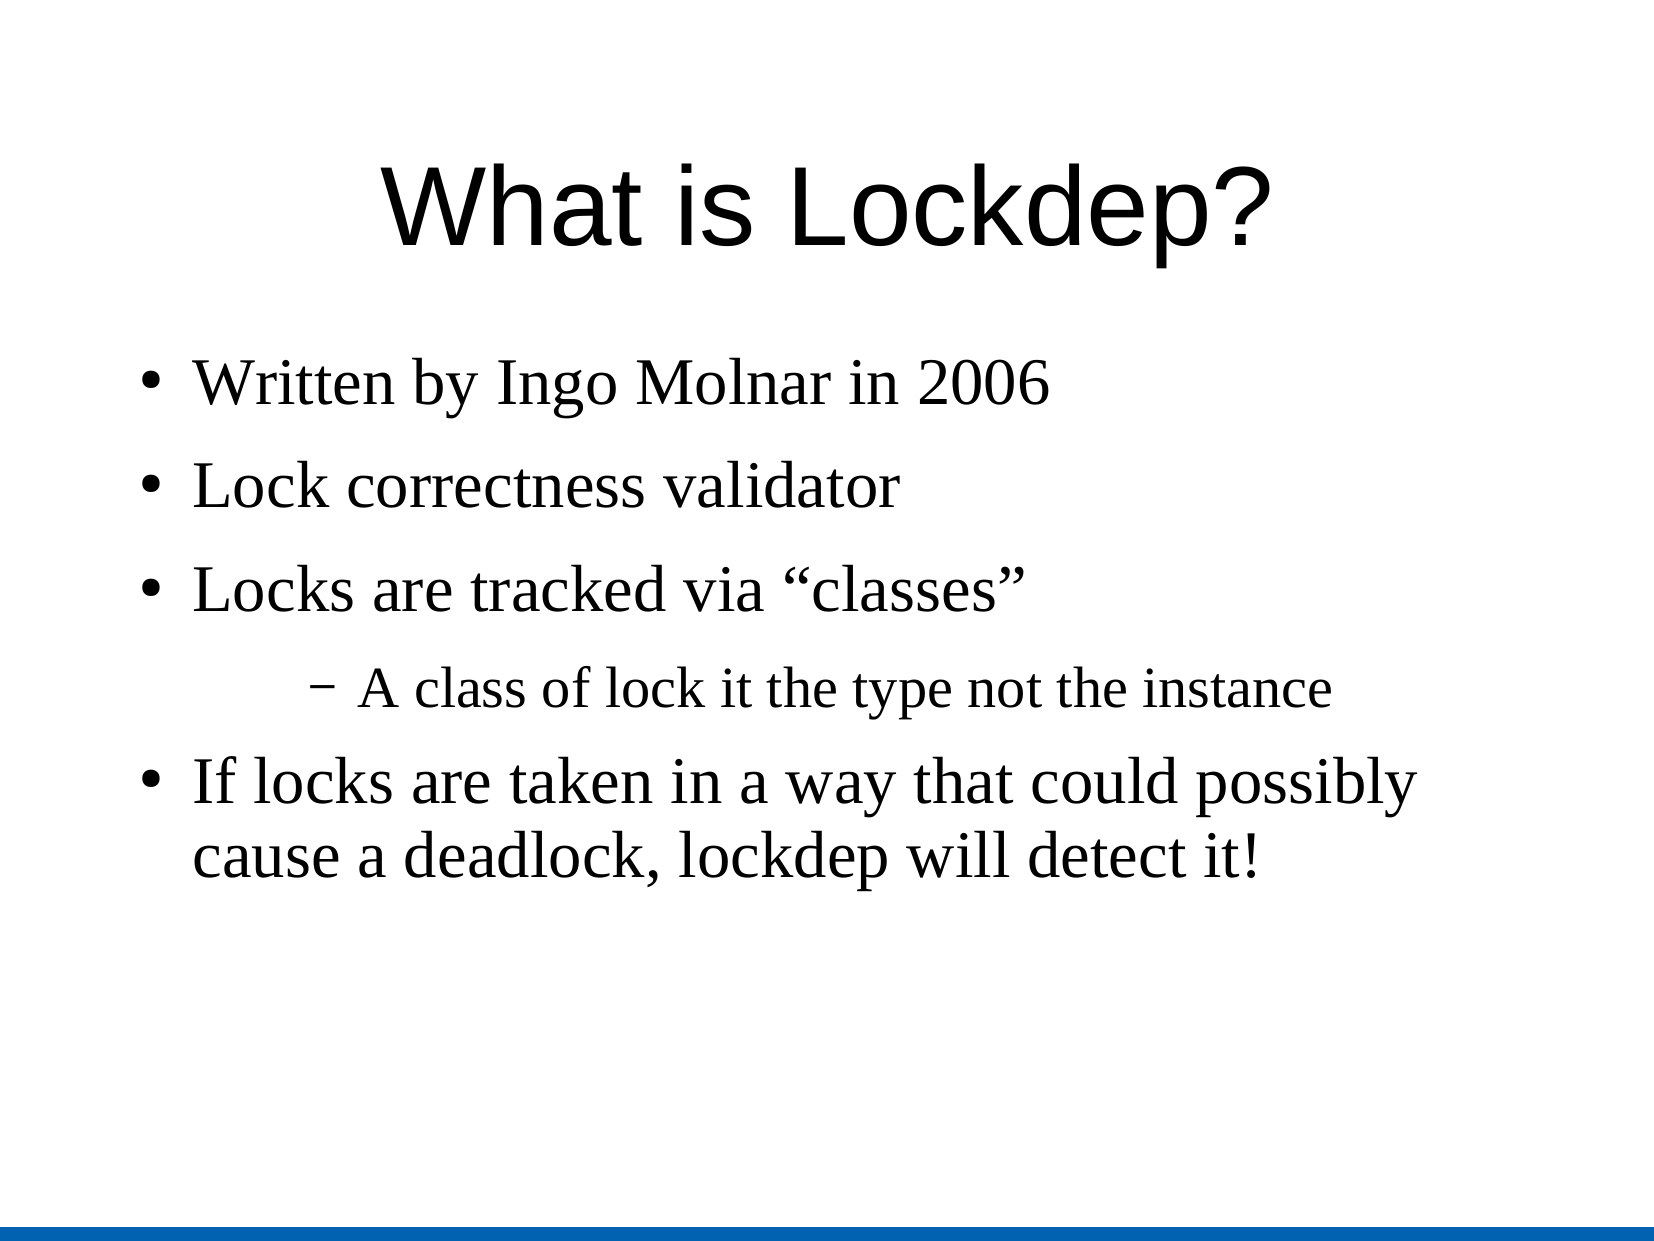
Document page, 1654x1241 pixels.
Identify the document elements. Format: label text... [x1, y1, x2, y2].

title What is Lockdep? [121, 110, 1534, 303]
list Written by Ingo Molnar in 2006 Lock correctness validator Locks are tracked via “classes” A class of lock it the type not the instance If locks are taken in a way that could possibly cause a deadlock, lockdep will detect it! [121, 344, 1534, 1112]
